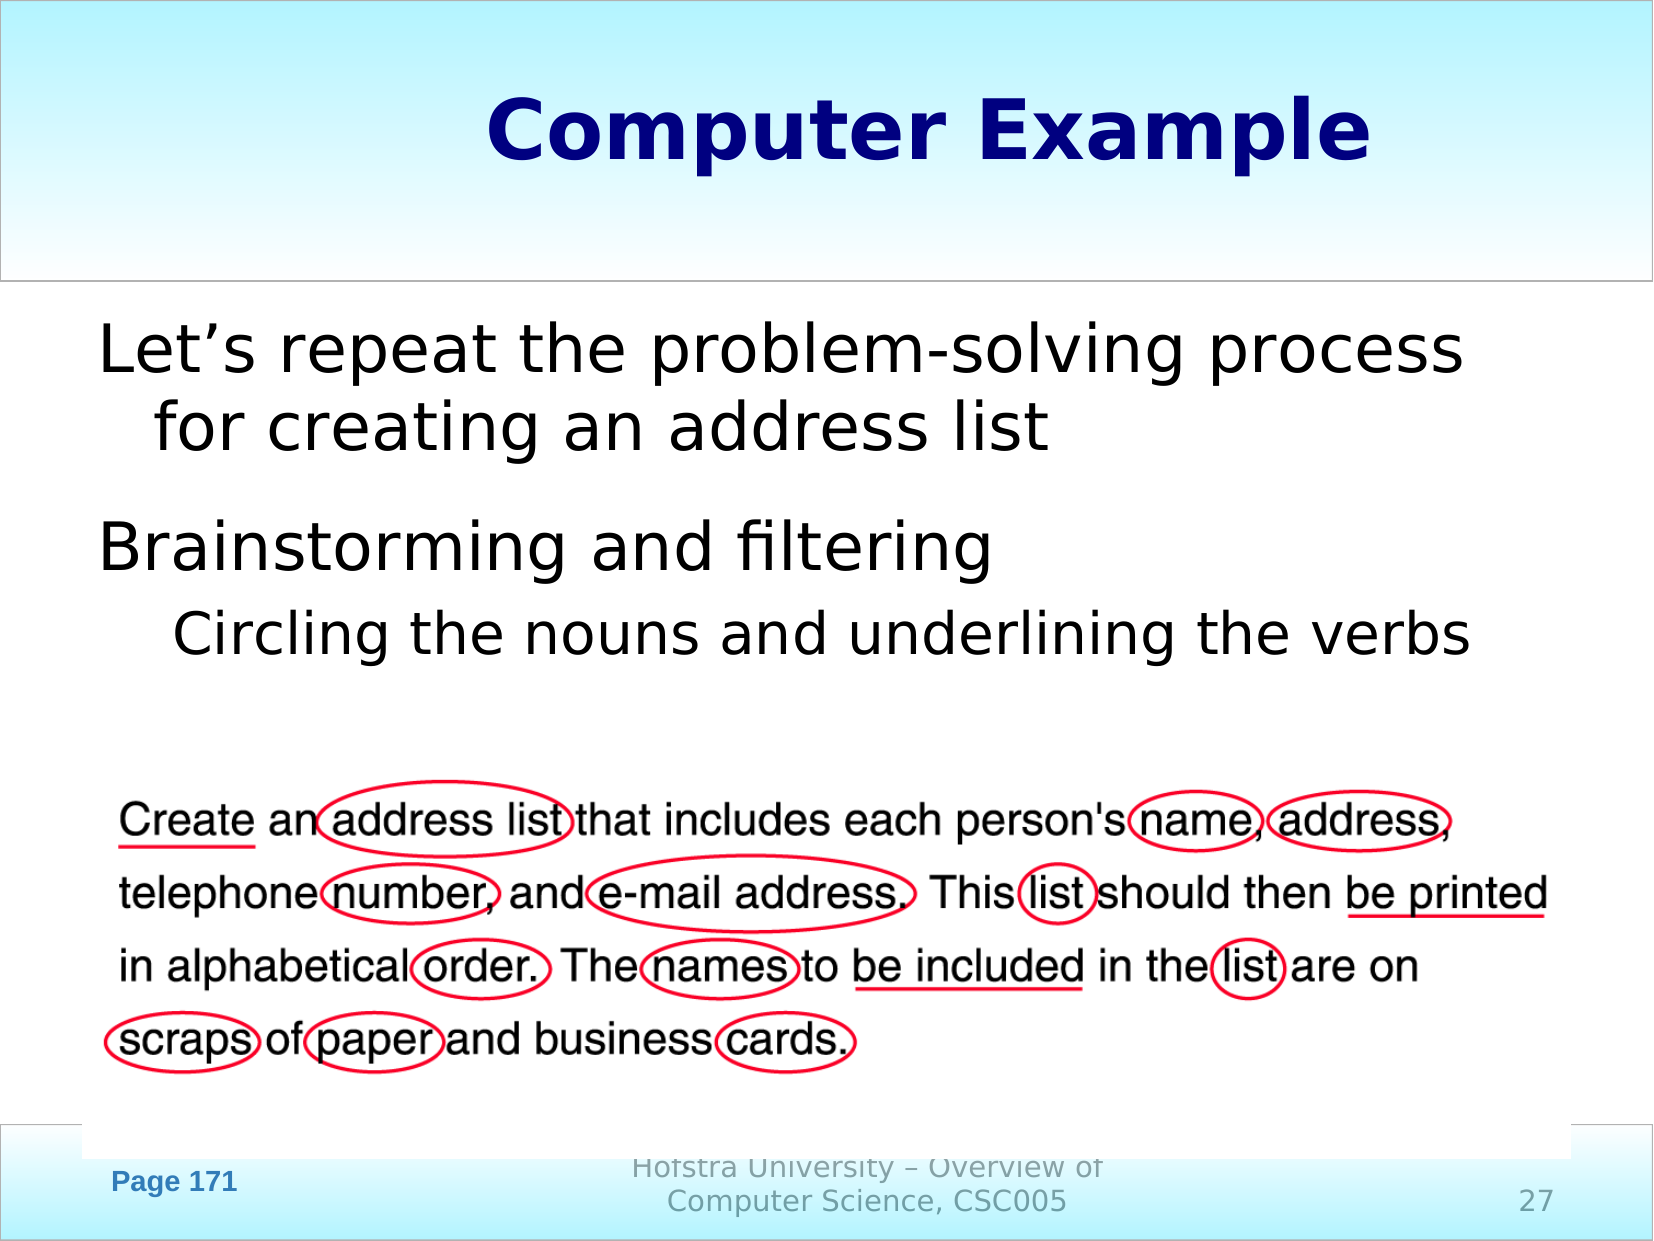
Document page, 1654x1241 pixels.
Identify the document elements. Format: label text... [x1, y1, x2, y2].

list Let’s repeat the problem-solving process for creating an address list Brainstorming and filtering Circling the nouns and underlining the verbs [82, 303, 1571, 801]
picture [82, 801, 1571, 1159]
text_box Page 171 [96, 1157, 772, 1207]
title Computer Example [247, 27, 1612, 235]
